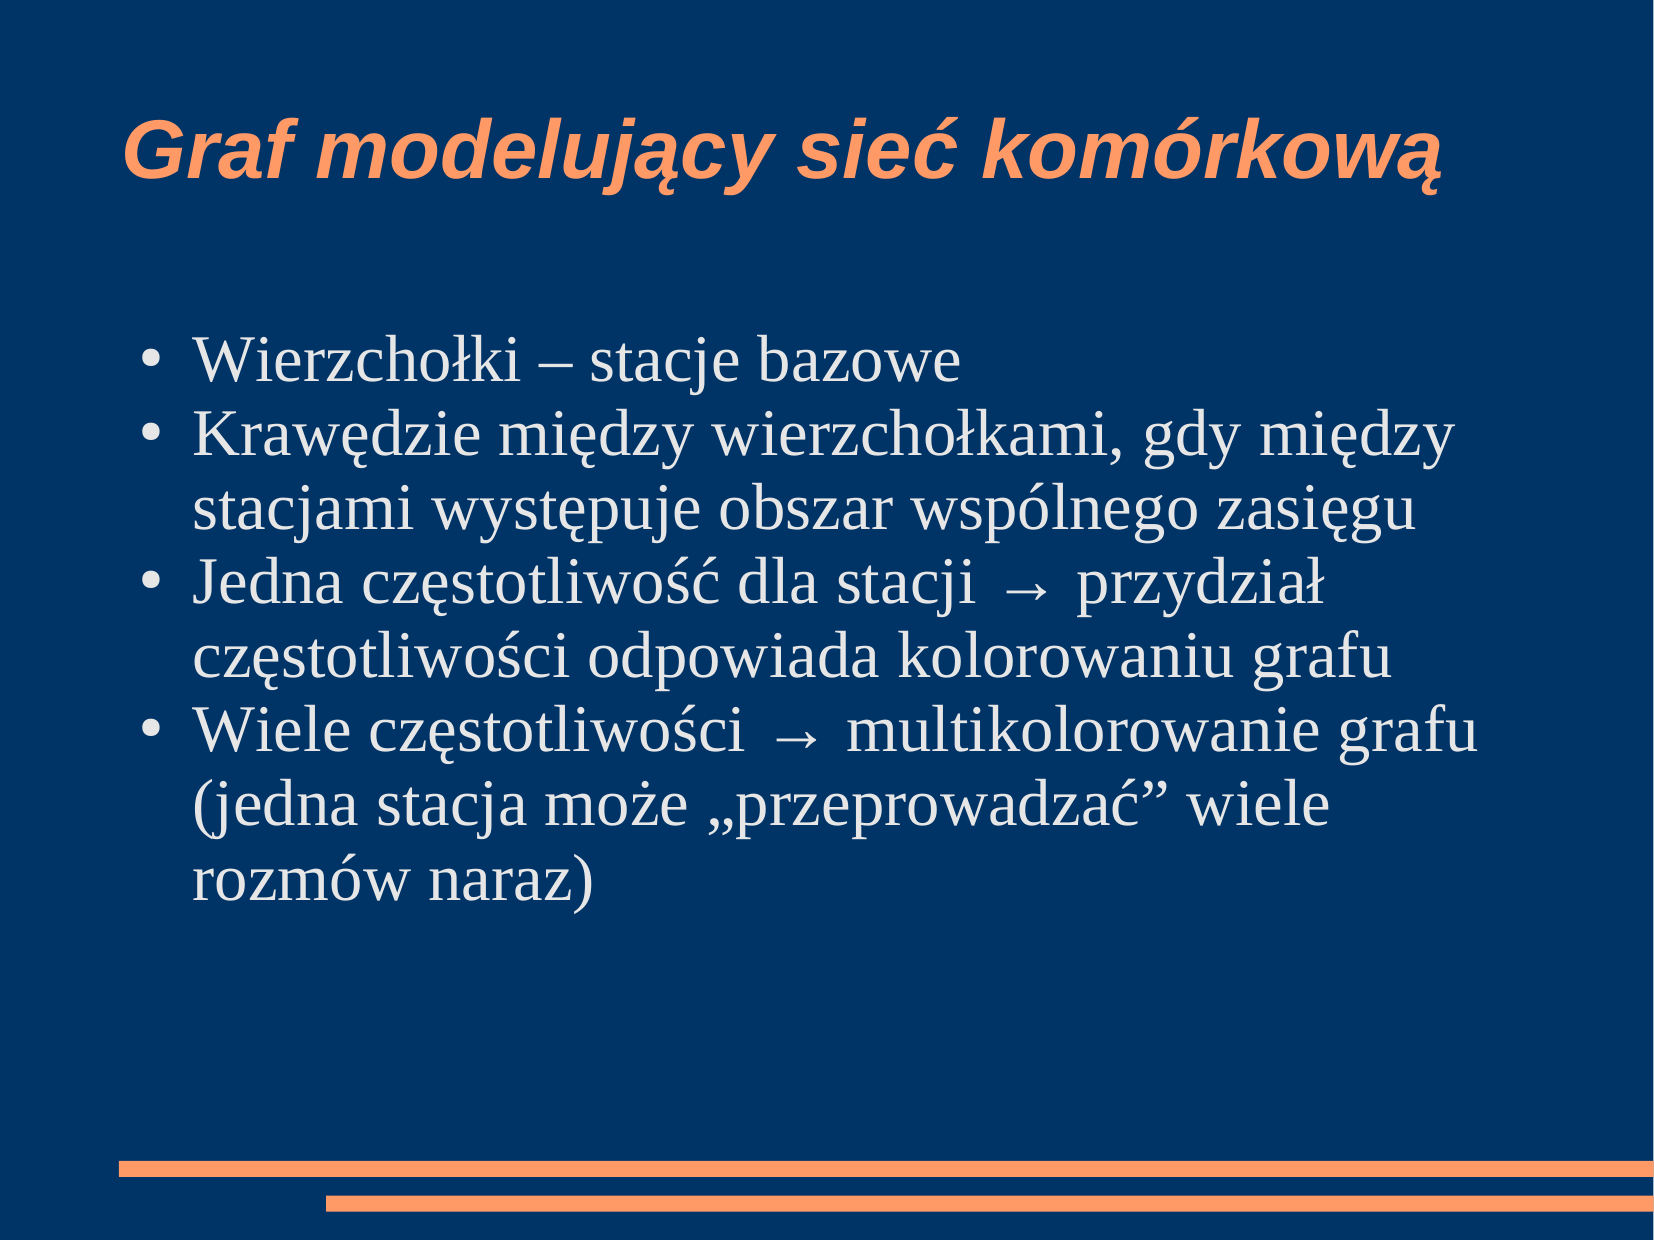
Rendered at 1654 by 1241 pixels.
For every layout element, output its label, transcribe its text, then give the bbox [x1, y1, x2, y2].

title Graf modelujący sieć komórkową [121, 46, 1534, 254]
list Wierzchołki – stacje bazowe Krawędzie między wierzchołkami, gdy między stacjami występuje obszar wspólnego zasięgu Jedna częstotliwość dla stacji → przydział częstotliwości odpowiada kolorowaniu grafu Wiele częstotliwości → multikolorowanie grafu (jedna stacja może „przeprowadzać” wiele rozmów naraz) [121, 322, 1561, 1087]
